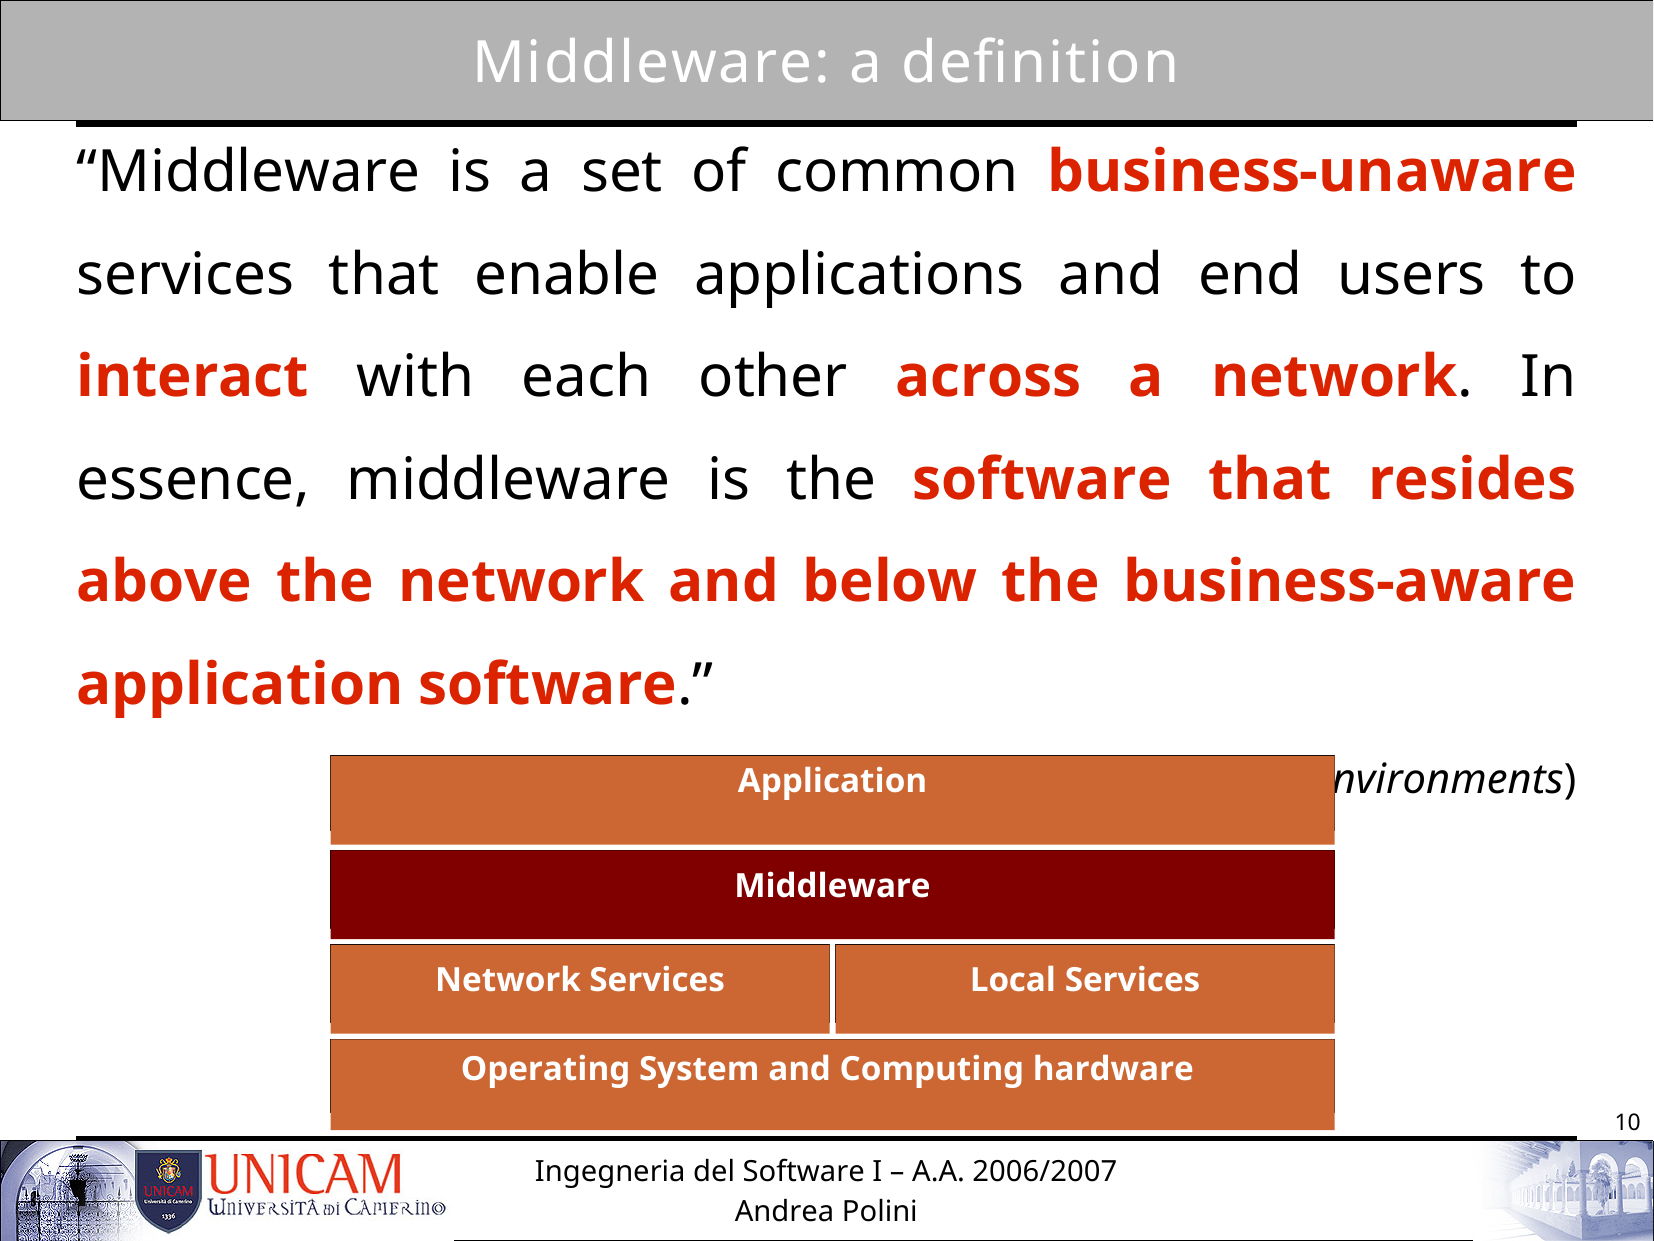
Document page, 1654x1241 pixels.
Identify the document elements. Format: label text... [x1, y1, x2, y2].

picture [0, 1141, 454, 1241]
text_box Middleware [330, 850, 1335, 940]
text_box Operating System and Computing hardware [330, 1039, 1335, 1131]
text_box Network Services [330, 944, 830, 1034]
list “Middleware is a set of common business-unaware services that enable applications and end users to interact with each other across a network. In essence, middleware is the software that resides above the network and below the business-aware application software.” (Umar, Object-Oriented Client/Server Internet environments) [76, 129, 1577, 761]
text_box Local Services [835, 944, 1335, 1034]
picture [1473, 1141, 1654, 1241]
title Middleware: a definition [0, 0, 1653, 121]
text_box Application [330, 755, 1335, 845]
